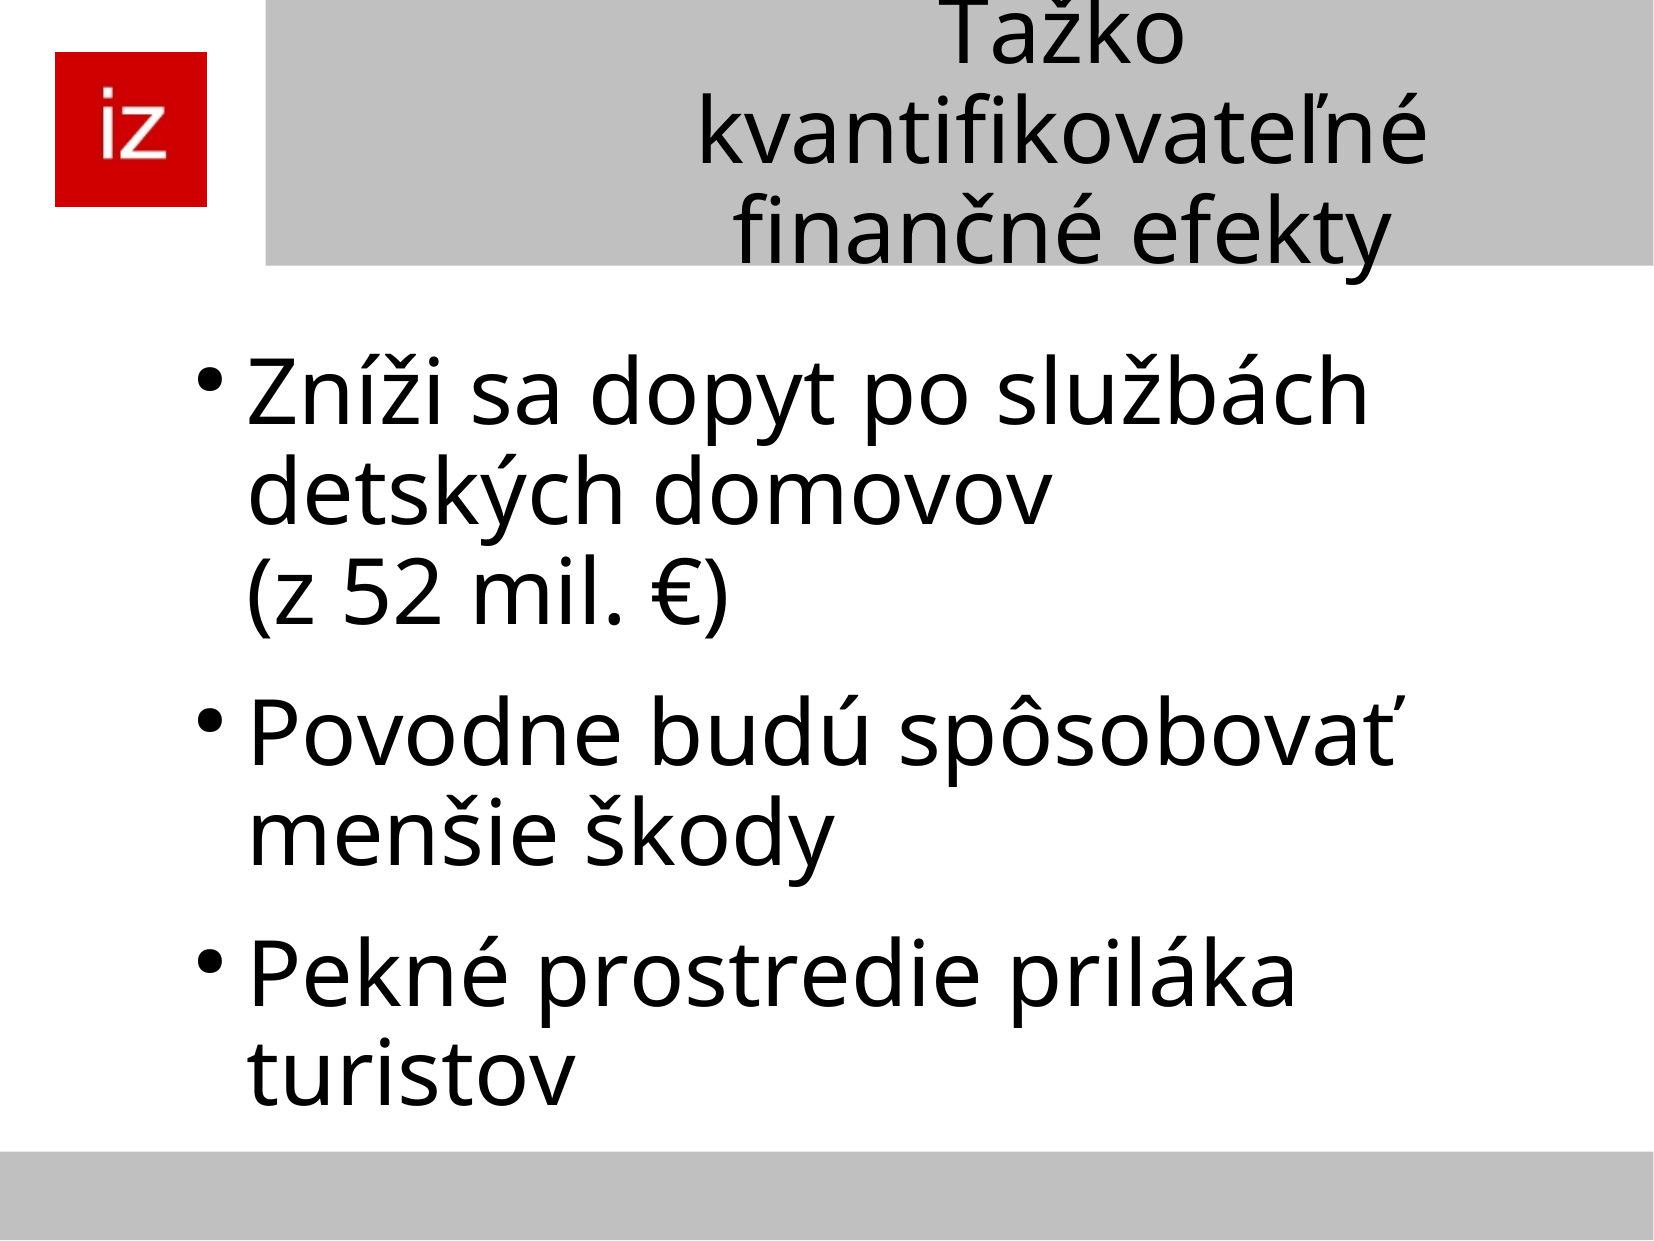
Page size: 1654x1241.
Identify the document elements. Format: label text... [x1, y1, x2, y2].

list Zníži sa dopyt po službách detských domovov (z 52 mil. €) Povodne budú spôsobovať menšie škody Pekné prostredie priláka turistov [121, 344, 1533, 1126]
title Ťažko kvantifikovateľné finančné efekty [561, 29, 1565, 237]
picture [55, 52, 207, 207]
